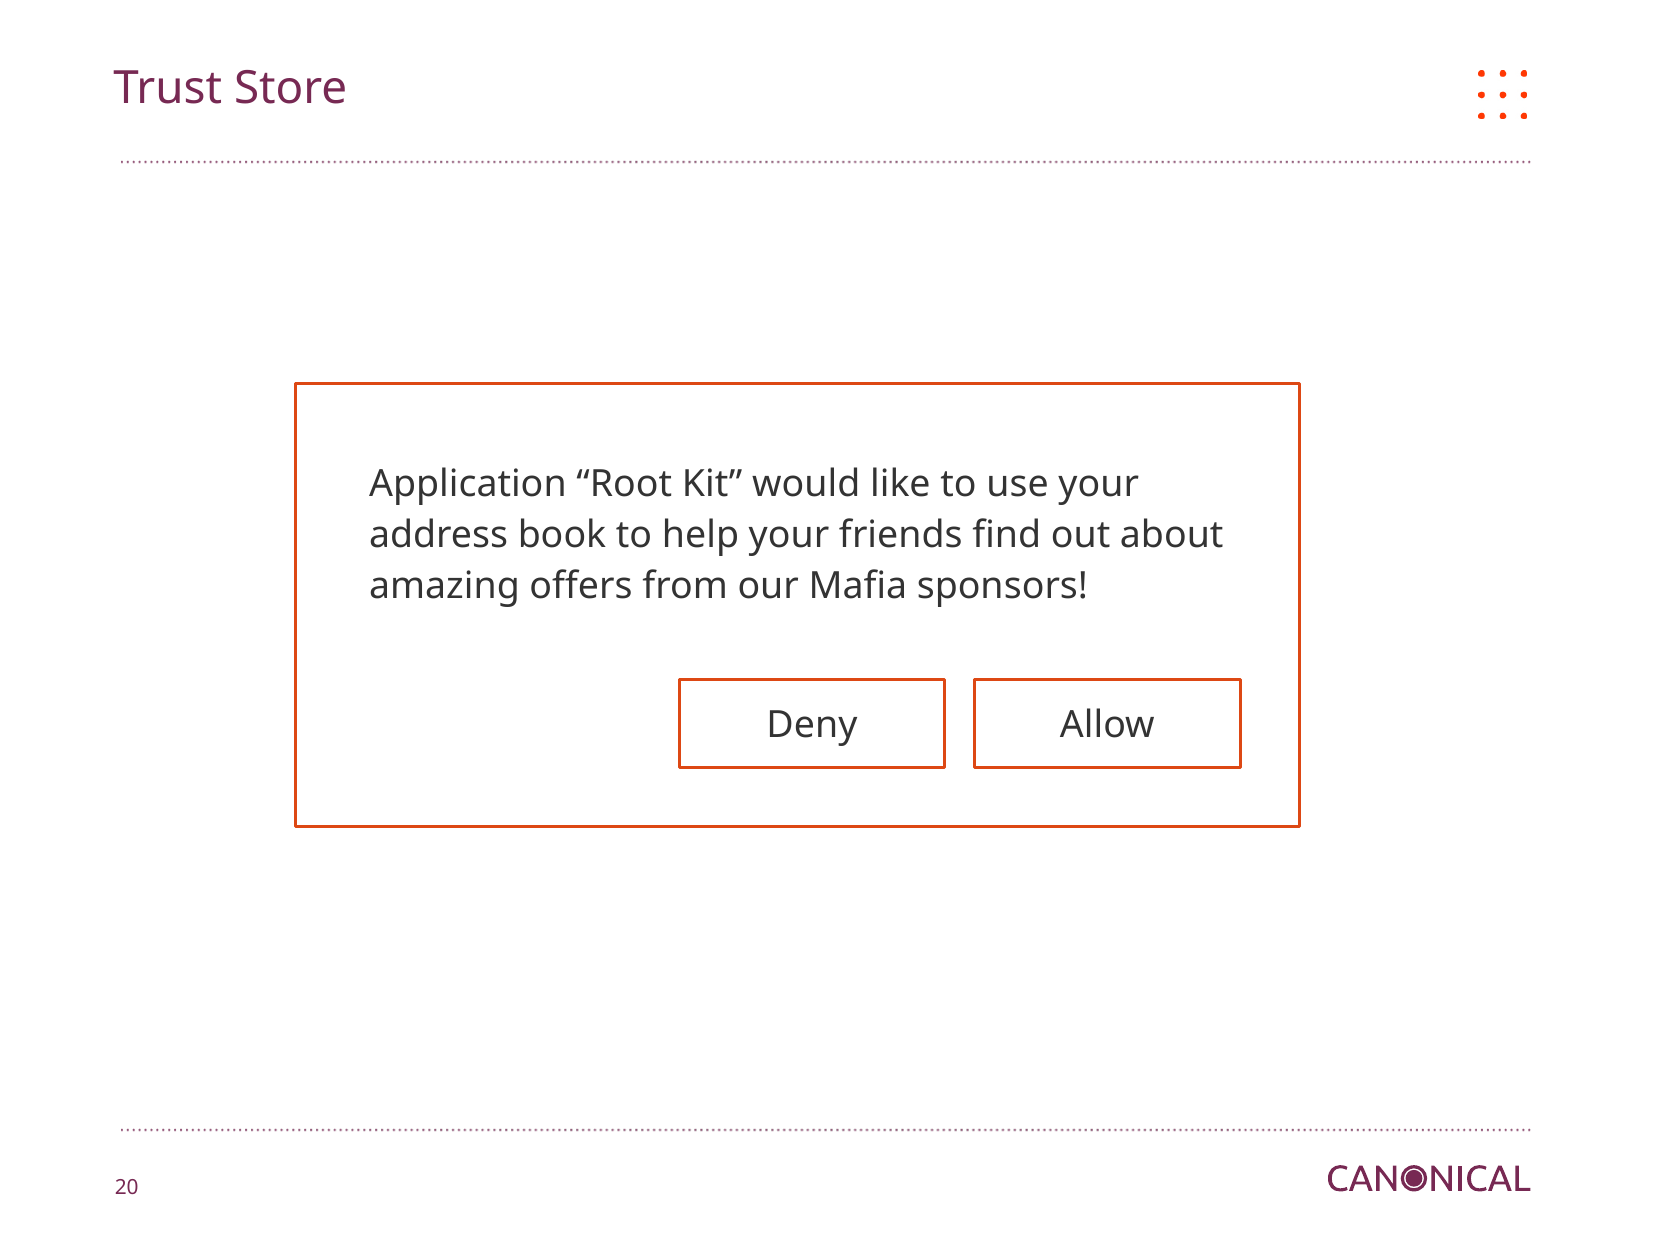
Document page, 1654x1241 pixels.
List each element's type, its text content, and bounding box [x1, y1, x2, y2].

title Trust Store [113, 64, 1382, 107]
text_box [295, 383, 1300, 827]
text_box Application “Root Kit” would like to use your address book to help your friends find out about amazing offers from our Mafia sponsors! [354, 448, 1241, 591]
picture [111, 1127, 1533, 1134]
picture [111, 159, 1533, 166]
picture [1478, 70, 1527, 119]
text_box Allow [974, 679, 1241, 768]
text_box Deny [679, 679, 945, 768]
